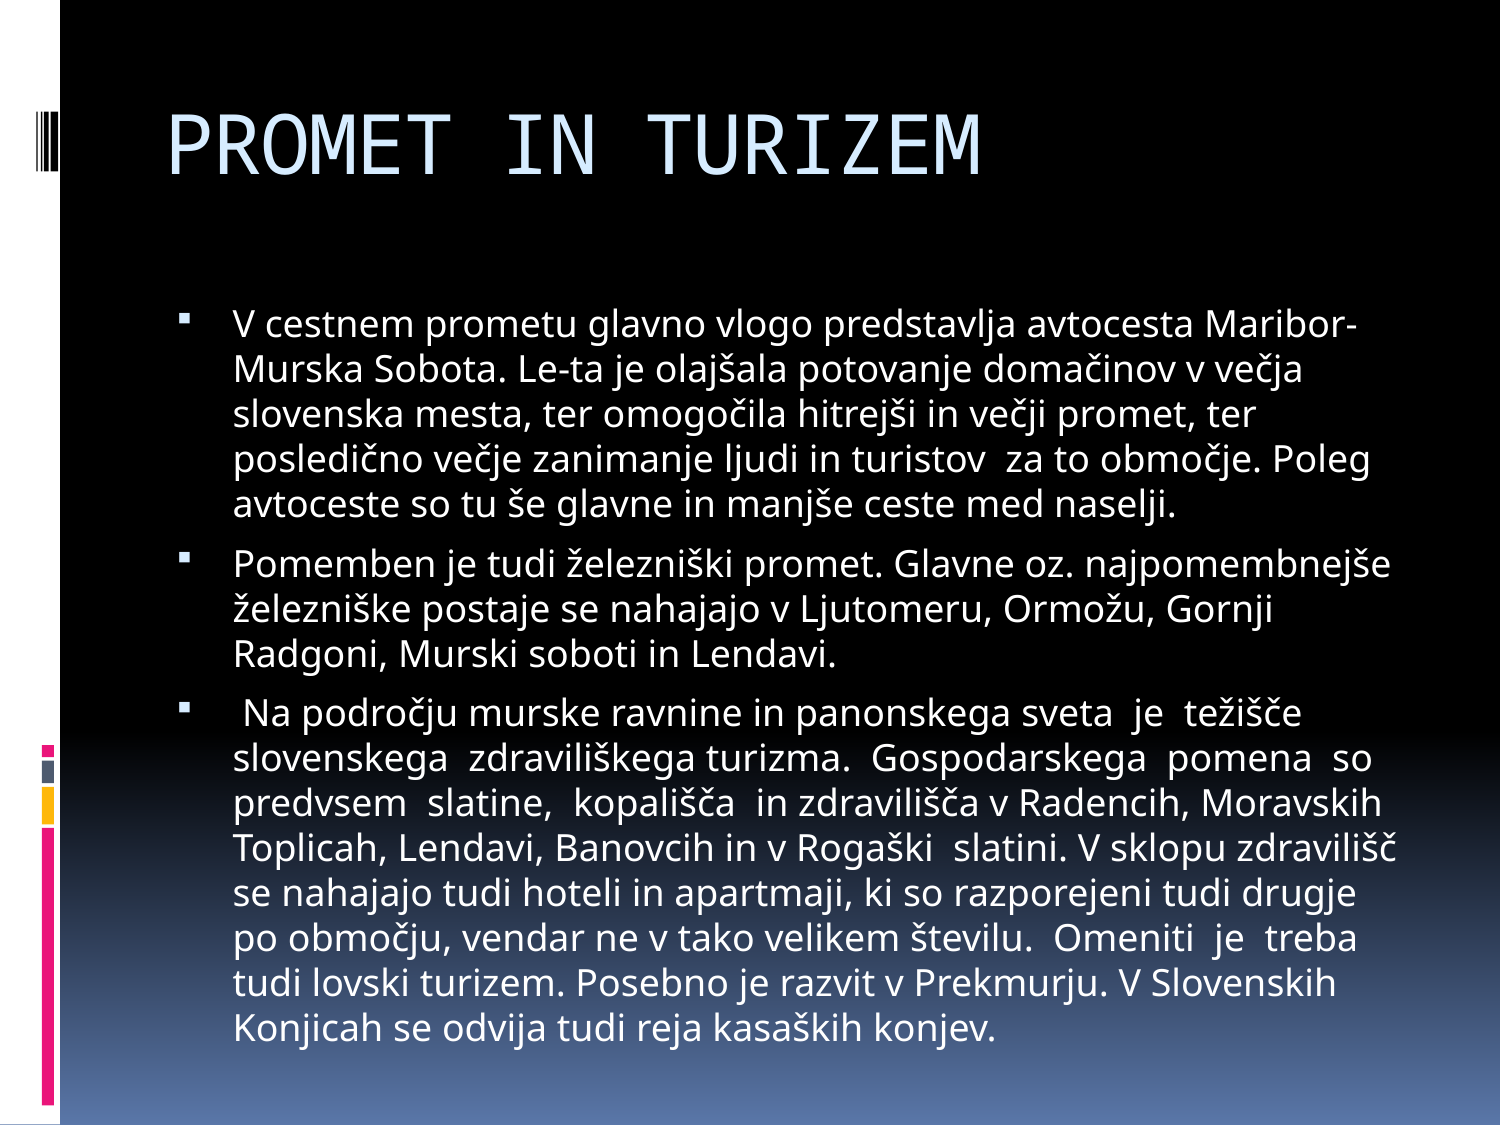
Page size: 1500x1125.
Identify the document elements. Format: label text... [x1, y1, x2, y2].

list V cestnem prometu glavno vlogo predstavlja avtocesta Maribor-Murska Sobota. Le-ta je olajšala potovanje domačinov v večja slovenska mesta, ter omogočila hitrejši in večji promet, ter posledično večje zanimanje ljudi in turistov za to območje. Poleg avtoceste so tu še glavne in manjše ceste med naselji. Pomemben je tudi železniški promet. Glavne oz. najpomembnejše železniške postaje se nahajajo v Ljutomeru, Ormožu, Gornji Radgoni, Murski soboti in Lendavi. Na področju murske ravnine in panonskega sveta je težišče slovenskega zdraviliškega turizma. Gospodarskega pomena so predvsem slatine, kopališča in zdravilišča v Radencih, Moravskih Toplicah, Lendavi, Banovcih in v Rogaški slatini. V sklopu zdravilišč se nahajajo tudi hoteli in apartmaji, ki so razporejeni tudi drugje po območju, vendar ne v tako velikem številu. Omeniti je treba tudi lovski turizem. Posebno je razvit v Prekmurju. V Slovenskih Konjicah se odvija tudi reja kasaških konjev. [150, 292, 1425, 1043]
title PROMET IN TURIZEM [150, 84, 1425, 235]
